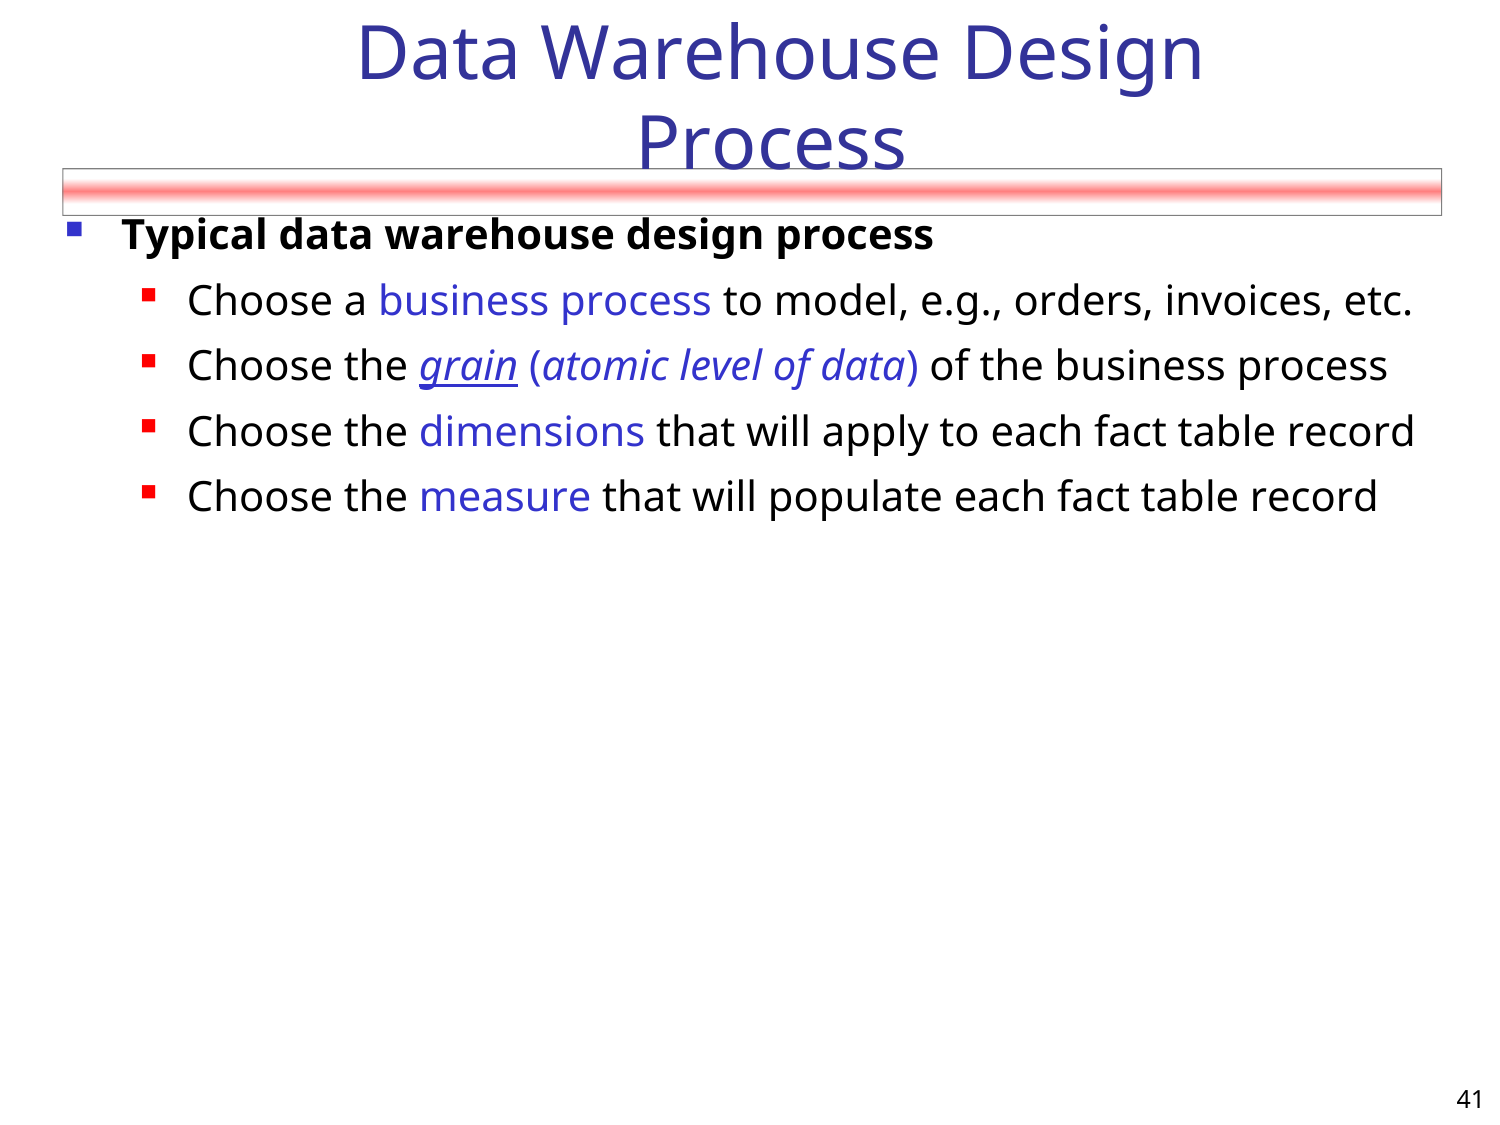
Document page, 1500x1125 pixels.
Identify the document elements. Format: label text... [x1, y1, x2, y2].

text_box <number> [1187, 1050, 1500, 1125]
title Data Warehouse Design Process [199, 0, 1363, 192]
list Typical data warehouse design process Choose a business process to model, e.g., orders, invoices, etc. Choose the grain (atomic level of data) of the business process Choose the dimensions that will apply to each fact table record Choose the measure that will populate each fact table record [49, 195, 1438, 1046]
